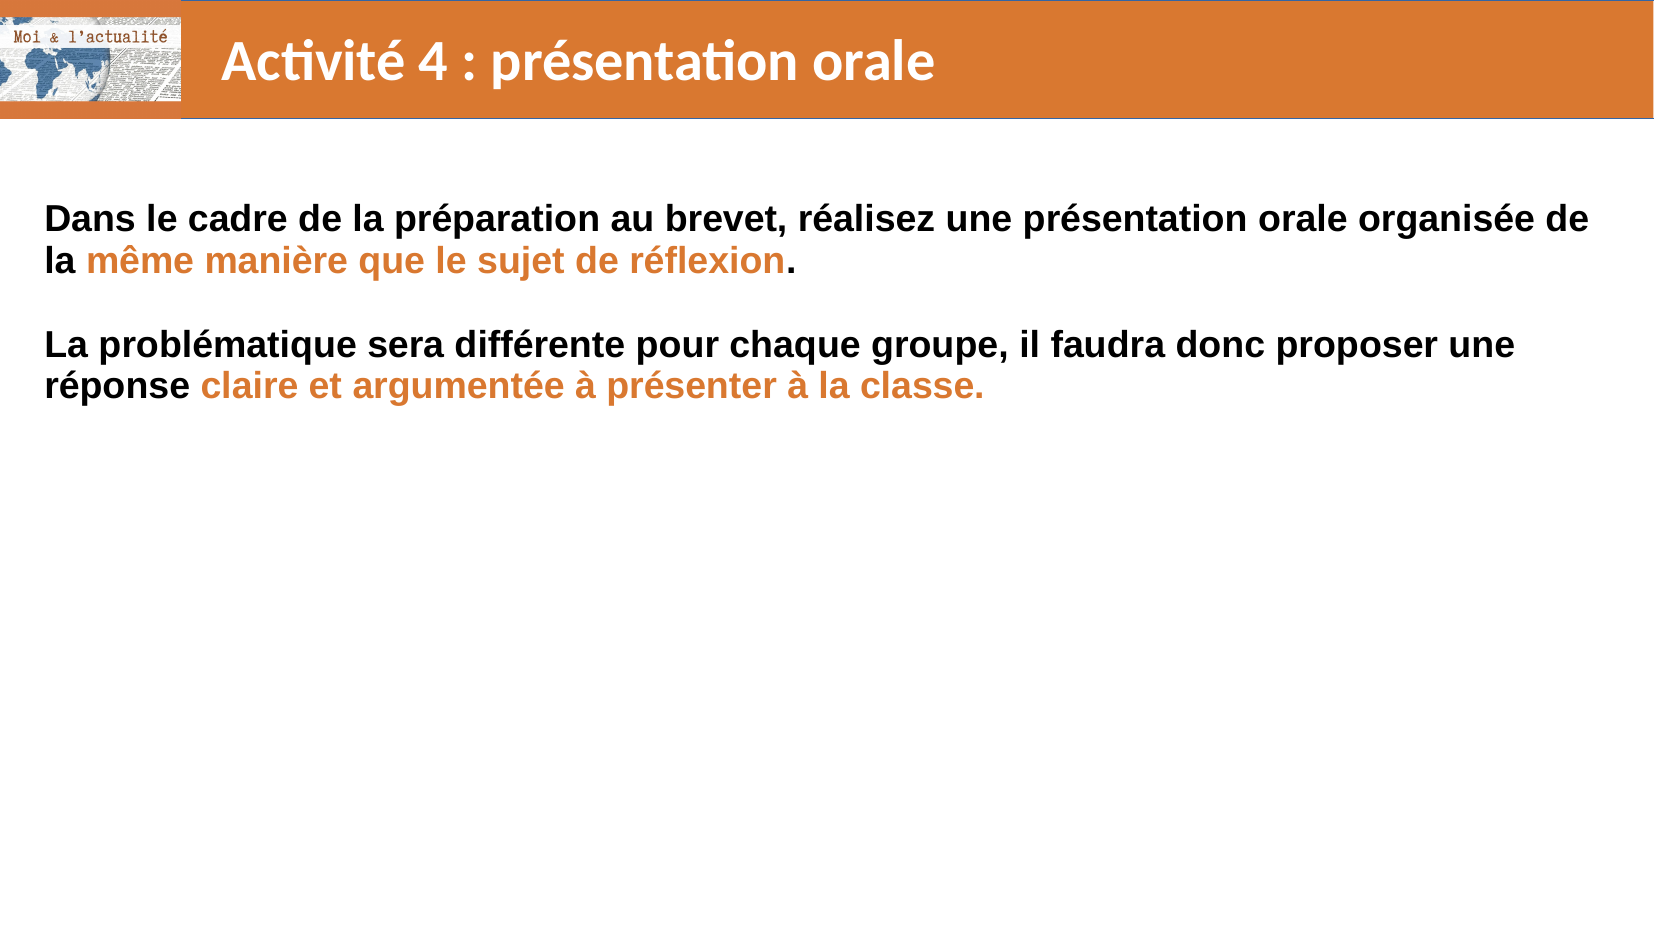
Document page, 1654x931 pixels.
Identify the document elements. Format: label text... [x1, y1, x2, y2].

text_box Activité 4 : présentation orale [206, 29, 1329, 103]
text_box [181, 0, 1654, 119]
text_box Dans le cadre de la préparation au brevet, réalisez une présentation orale organisée de la même manière que le sujet de réflexion. La problématique sera différente pour chaque groupe, il faudra donc proposer une réponse claire et argumentée à présenter à la classe. [29, 147, 1625, 415]
picture [0, 0, 181, 119]
